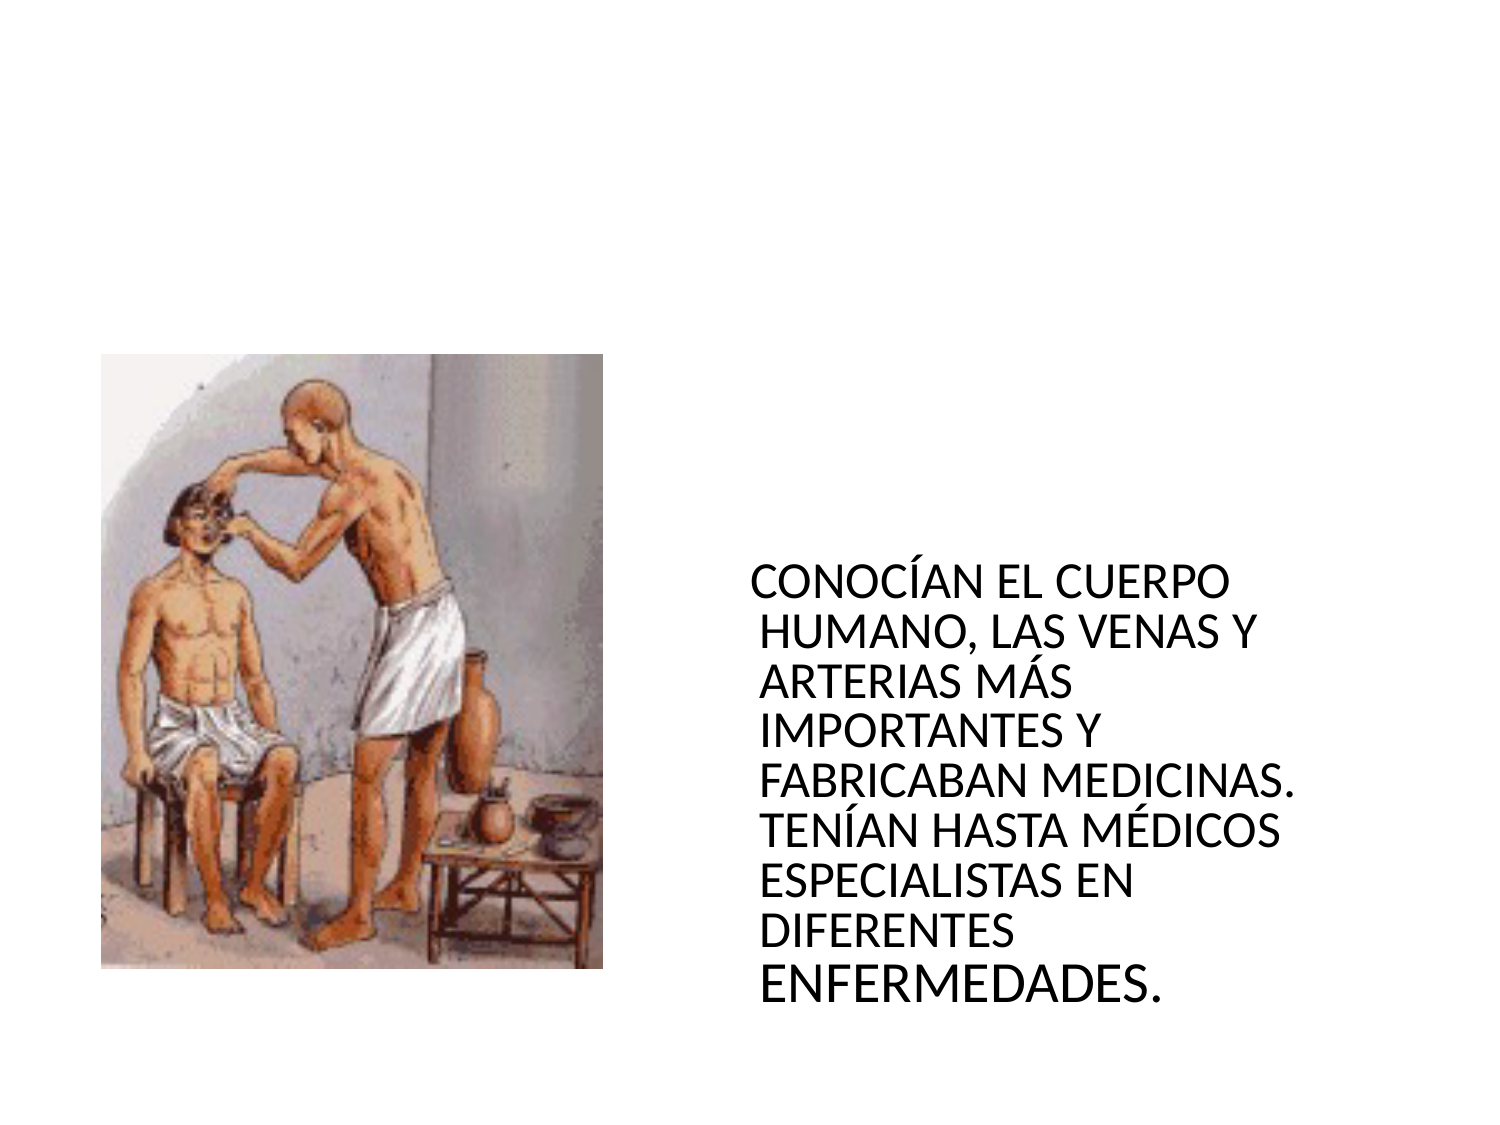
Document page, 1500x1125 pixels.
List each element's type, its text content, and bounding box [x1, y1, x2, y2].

list CONOCÍAN EL CUERPO HUMANO, LAS VENAS Y ARTERIAS MÁS IMPORTANTES Y FABRICABAN MEDICINAS. TENÍAN HASTA MÉDICOS ESPECIALISTAS EN DIFERENTES ENFERMEDADES. [631, 550, 1388, 1012]
picture [101, 354, 603, 969]
